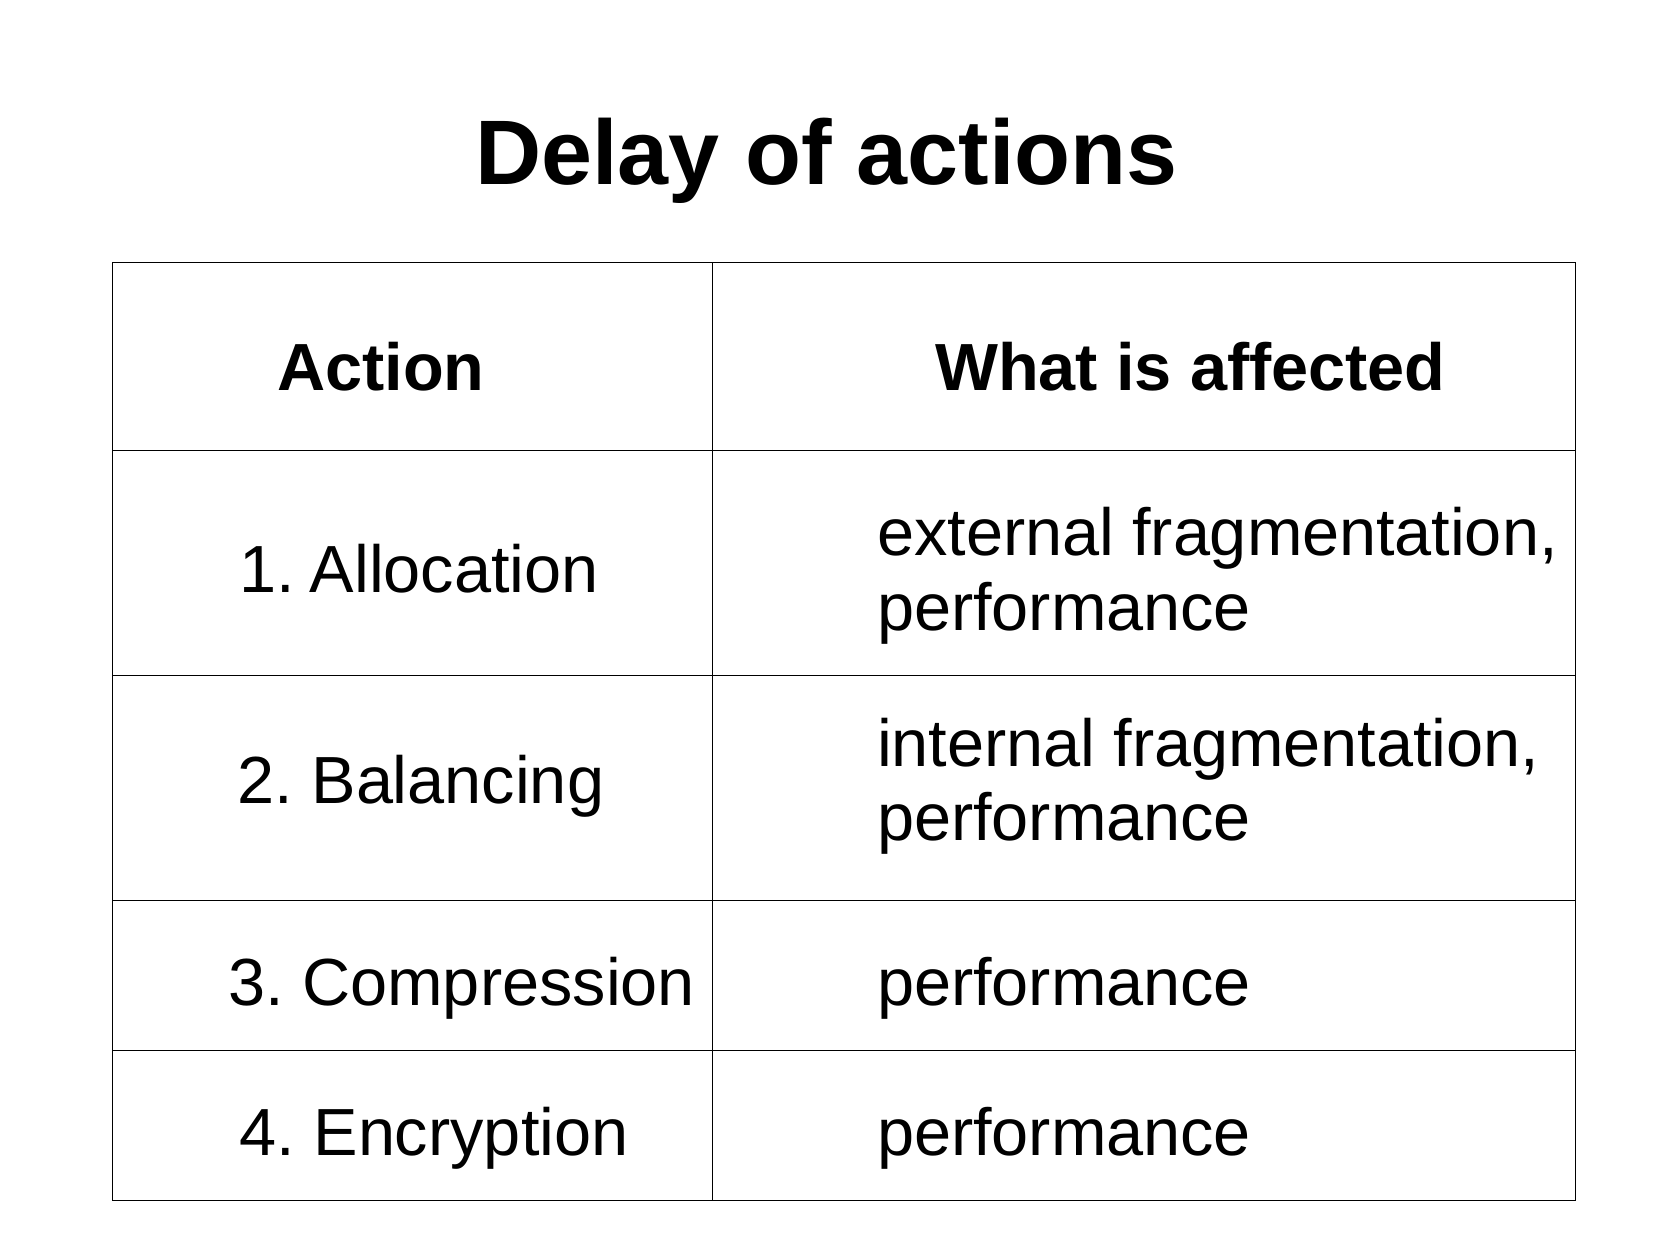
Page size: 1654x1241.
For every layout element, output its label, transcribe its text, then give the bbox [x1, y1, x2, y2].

text_box 1. Allocation [225, 525, 638, 615]
text_box What is affected [920, 322, 1463, 413]
text_box external fragmentation, performance [862, 487, 1575, 652]
text_box performance [862, 1087, 1287, 1178]
text_box 3. Compression [213, 937, 712, 1028]
title Delay of actions [82, 49, 1571, 257]
text_box 2. Balancing [222, 735, 621, 826]
text_box Action [262, 322, 500, 413]
text_box 4. Encryption [225, 1087, 676, 1178]
text_box performance [862, 937, 1287, 1028]
text_box internal fragmentation, performance [862, 698, 1558, 863]
